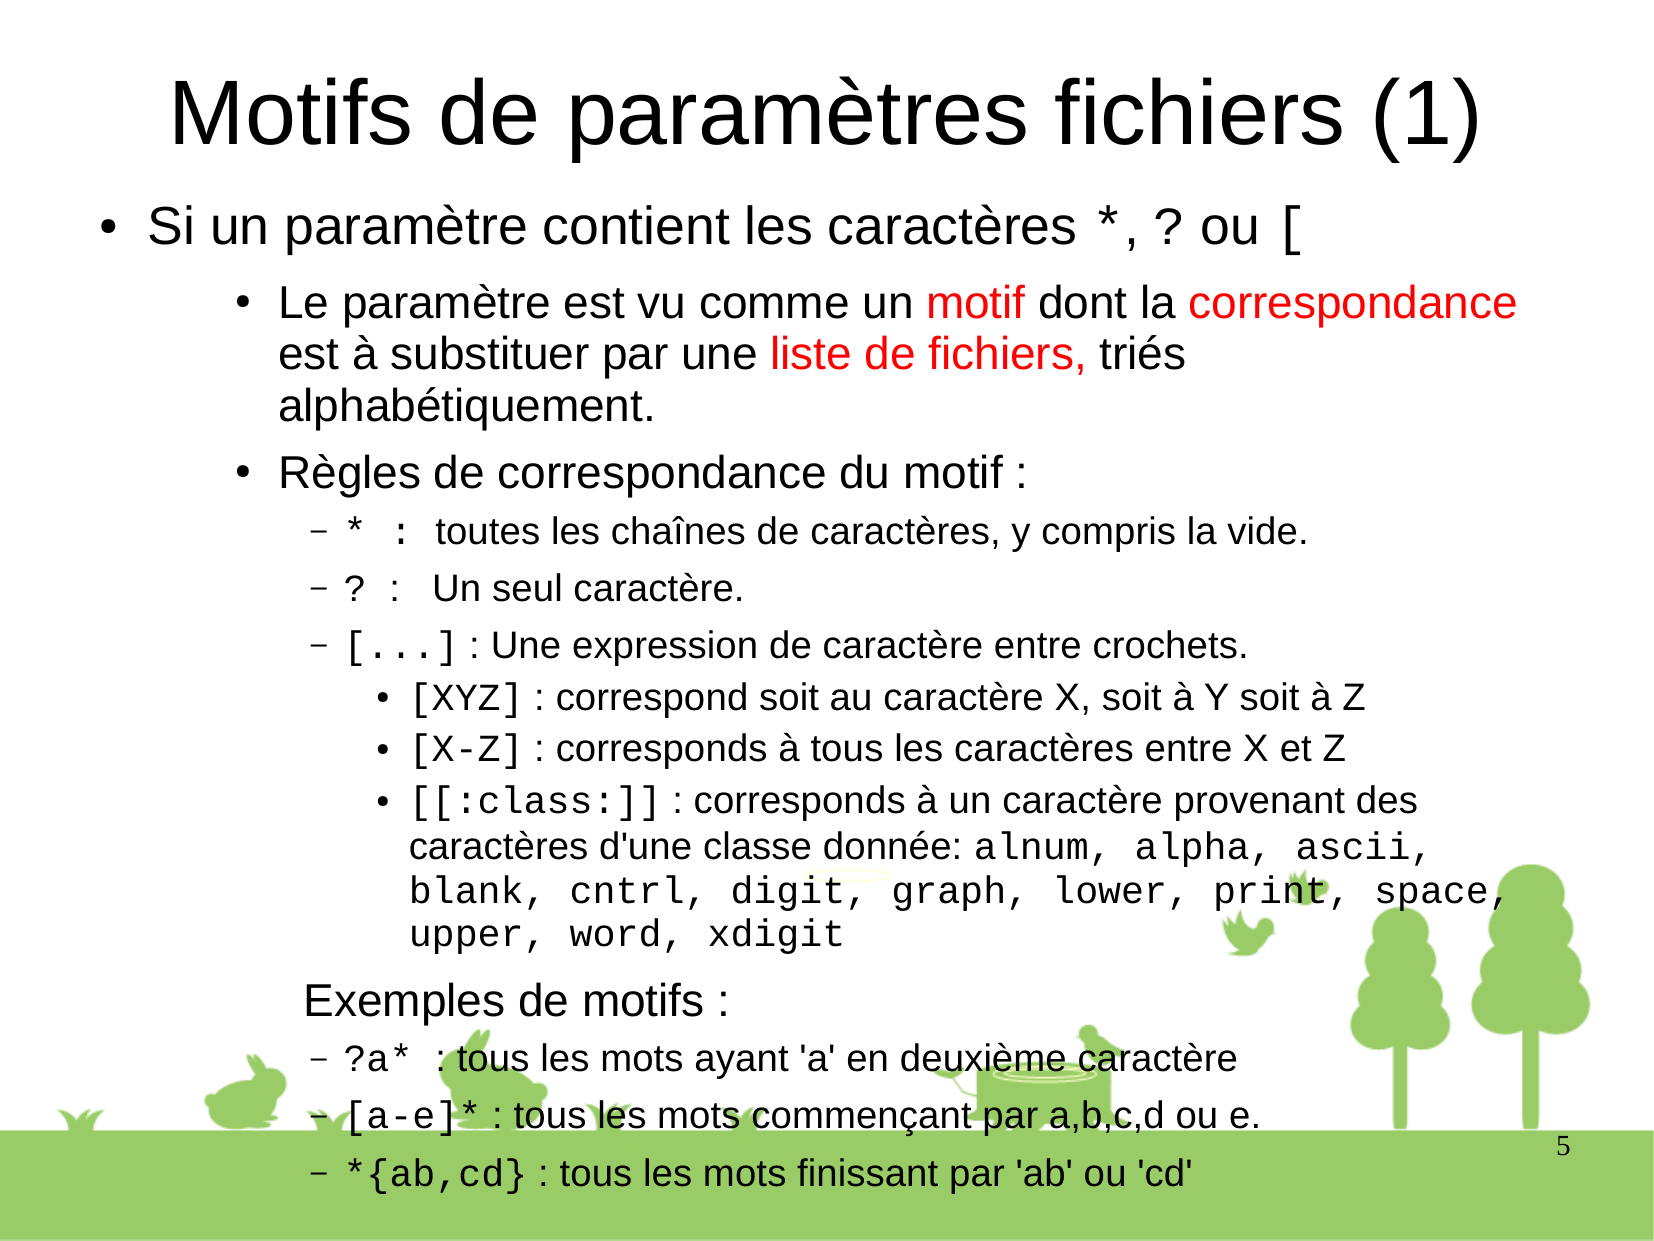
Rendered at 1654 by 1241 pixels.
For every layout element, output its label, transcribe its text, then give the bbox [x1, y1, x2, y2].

picture [0, 0, 1654, 1241]
title Motifs de paramètres fichiers (1) [82, 49, 1571, 178]
list Si un paramètre contient les caractères *, ? ou [ Le paramètre est vu comme un motif dont la correspondance est à substituer par une liste de fichiers, triés alphabétiquement. Règles de correspondance du motif : * : toutes les chaînes de caractères, y compris la vide. ? : Un seul caractère. [...] : Une expression de caractère entre crochets. [XYZ] : correspond soit au caractère X, soit à Y soit à Z [X-Z] : corresponds à tous les caractères entre X et Z [[:class:]] : corresponds à un caractère provenant des caractères d'une classe donnée: alnum, alpha, ascii, blank, cntrl, digit, graph, lower, print, space, upper, word, xdigit Exemples de motifs : ?a* : tous les mots ayant 'a' en deuxième caractère [a-e]* : tous les mots commençant par a,b,c,d ou e. *{ab,cd} : tous les mots finissant par 'ab' ou 'cd' [82, 195, 1538, 1205]
